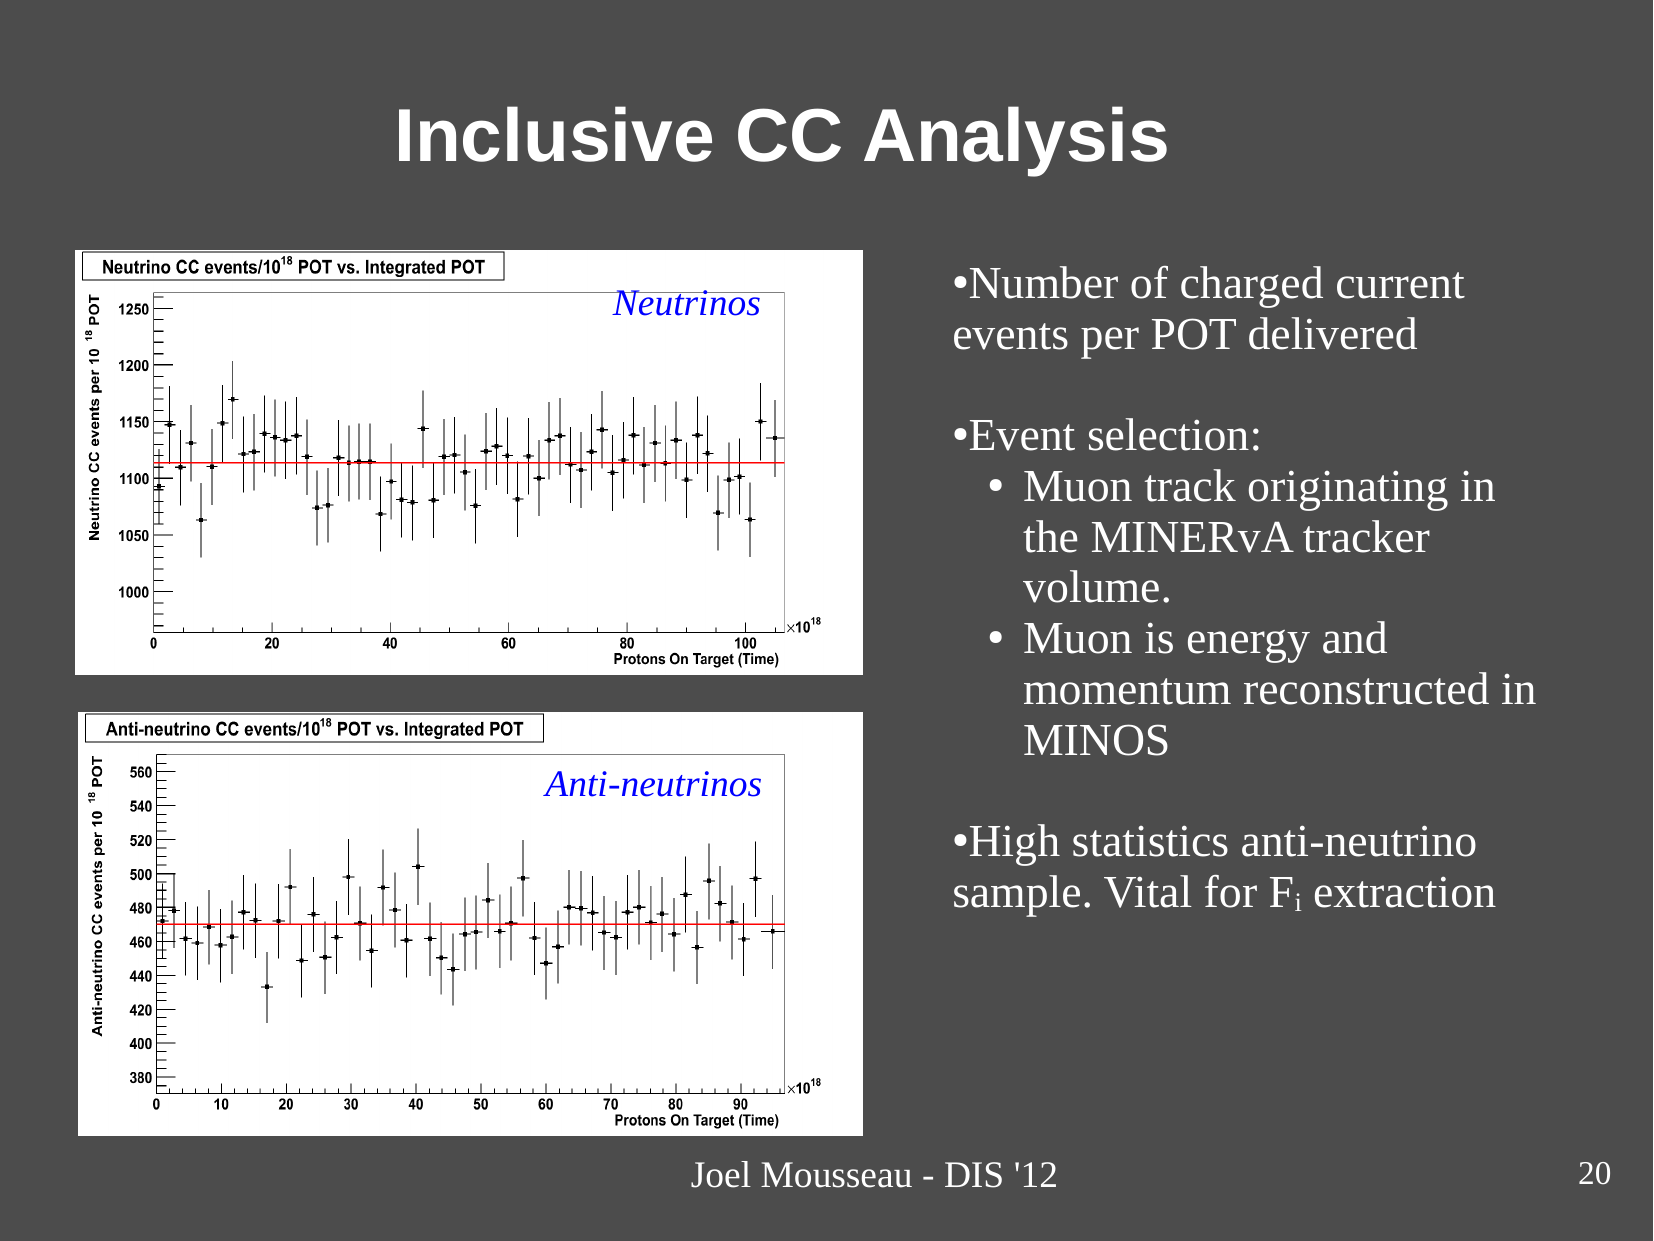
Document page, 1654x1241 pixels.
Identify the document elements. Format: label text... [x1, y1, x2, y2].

picture [78, 712, 863, 1136]
picture [75, 250, 863, 676]
title Inclusive CC Analysis [136, 38, 1430, 231]
text_box Neutrinos [598, 274, 786, 331]
text_box Anti-neutrinos [530, 755, 831, 813]
text_box Number of charged current events per POT delivered Event selection: Muon track originating in the MINERvA tracker volume. Muon is energy and momentum reconstructed in MINOS High statistics anti-neutrino sample. Vital for Fi extraction [937, 250, 1576, 890]
